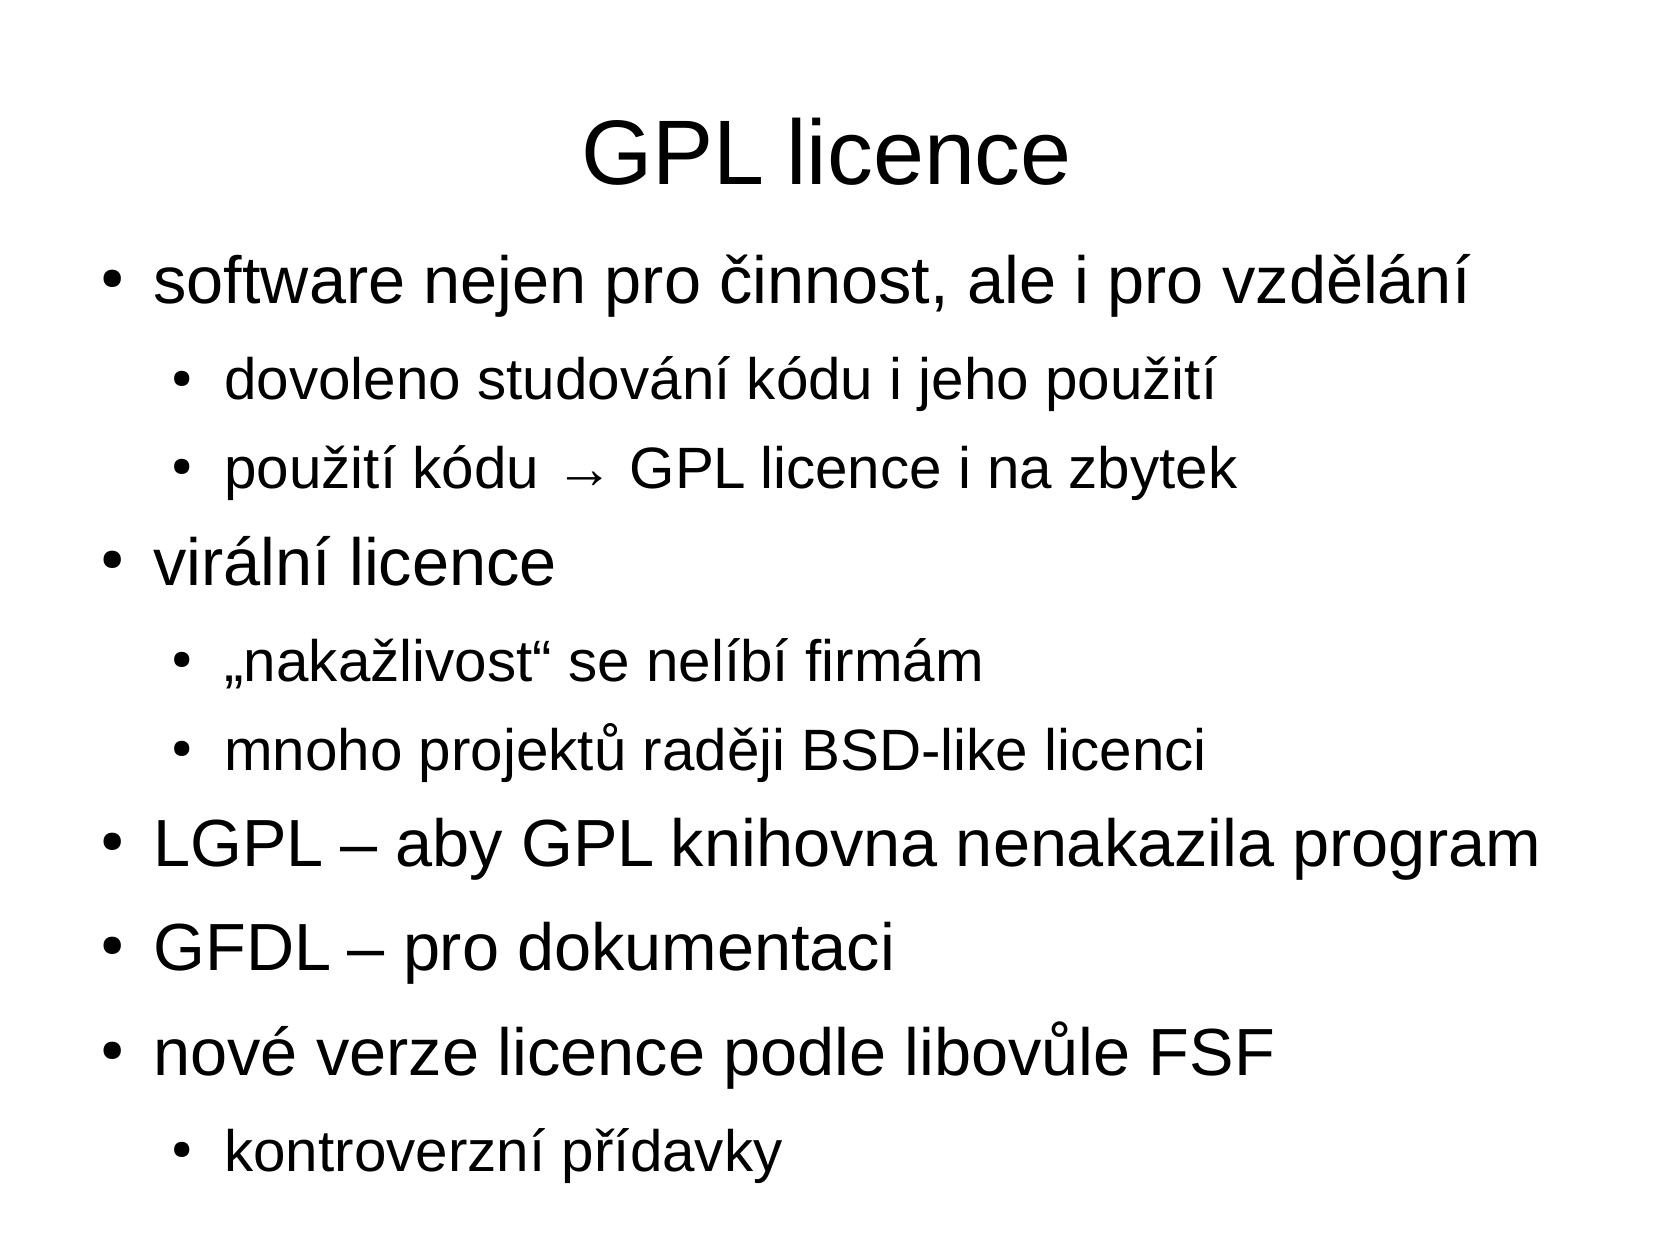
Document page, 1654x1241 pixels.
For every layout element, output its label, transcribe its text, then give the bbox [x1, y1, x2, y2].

list software nejen pro činnost, ale i pro vzdělání dovoleno studování kódu i jeho použití použití kódu → GPL licence i na zbytek virální licence „nakažlivost“ se nelíbí firmám mnoho projektů raději BSD-like licenci LGPL – aby GPL knihovna nenakazila program GFDL – pro dokumentaci nové verze licence podle libovůle FSF kontroverzní přídavky [82, 242, 1571, 1183]
title GPL licence [82, 56, 1571, 242]
